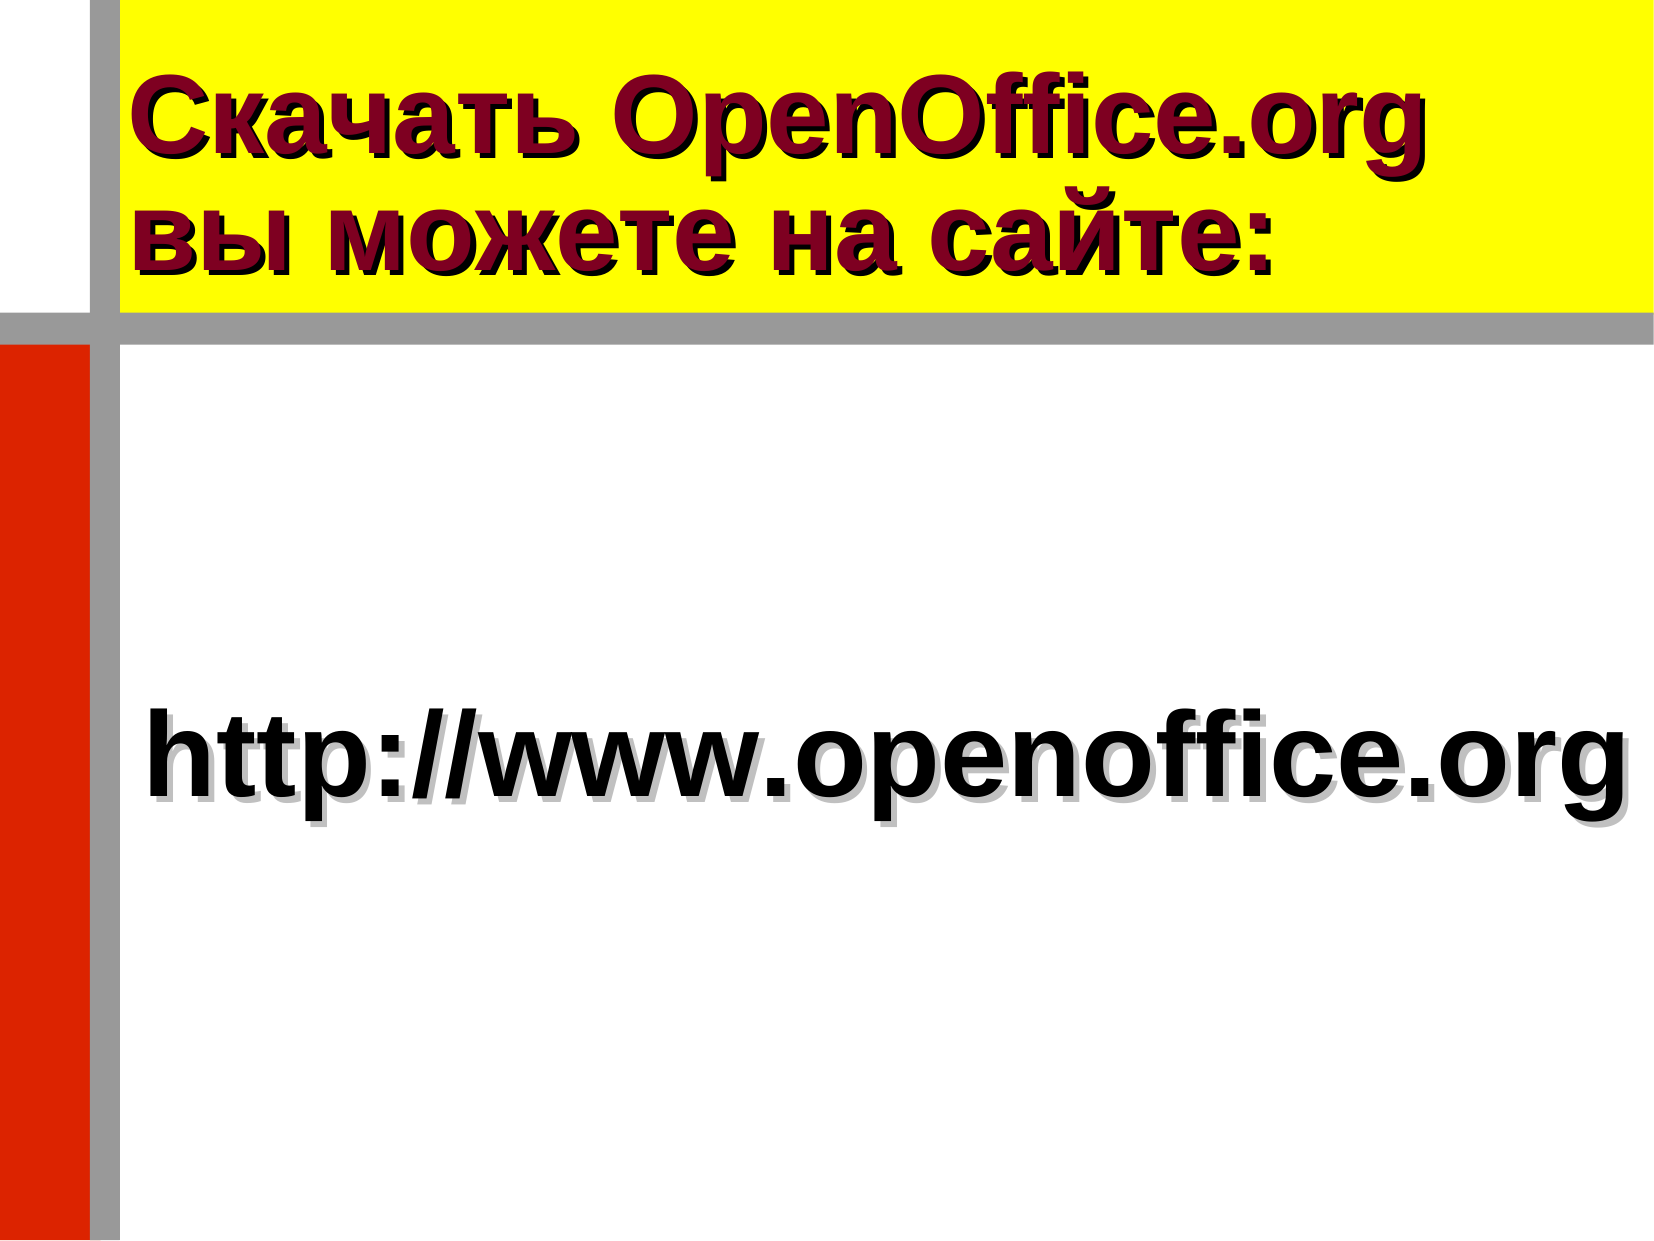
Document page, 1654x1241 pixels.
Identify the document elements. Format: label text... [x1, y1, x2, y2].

title Скачать OpenOffice.org вы можете на сайте: [127, 13, 1540, 341]
subtitle http://www.openoffice.org [121, 399, 1654, 1119]
